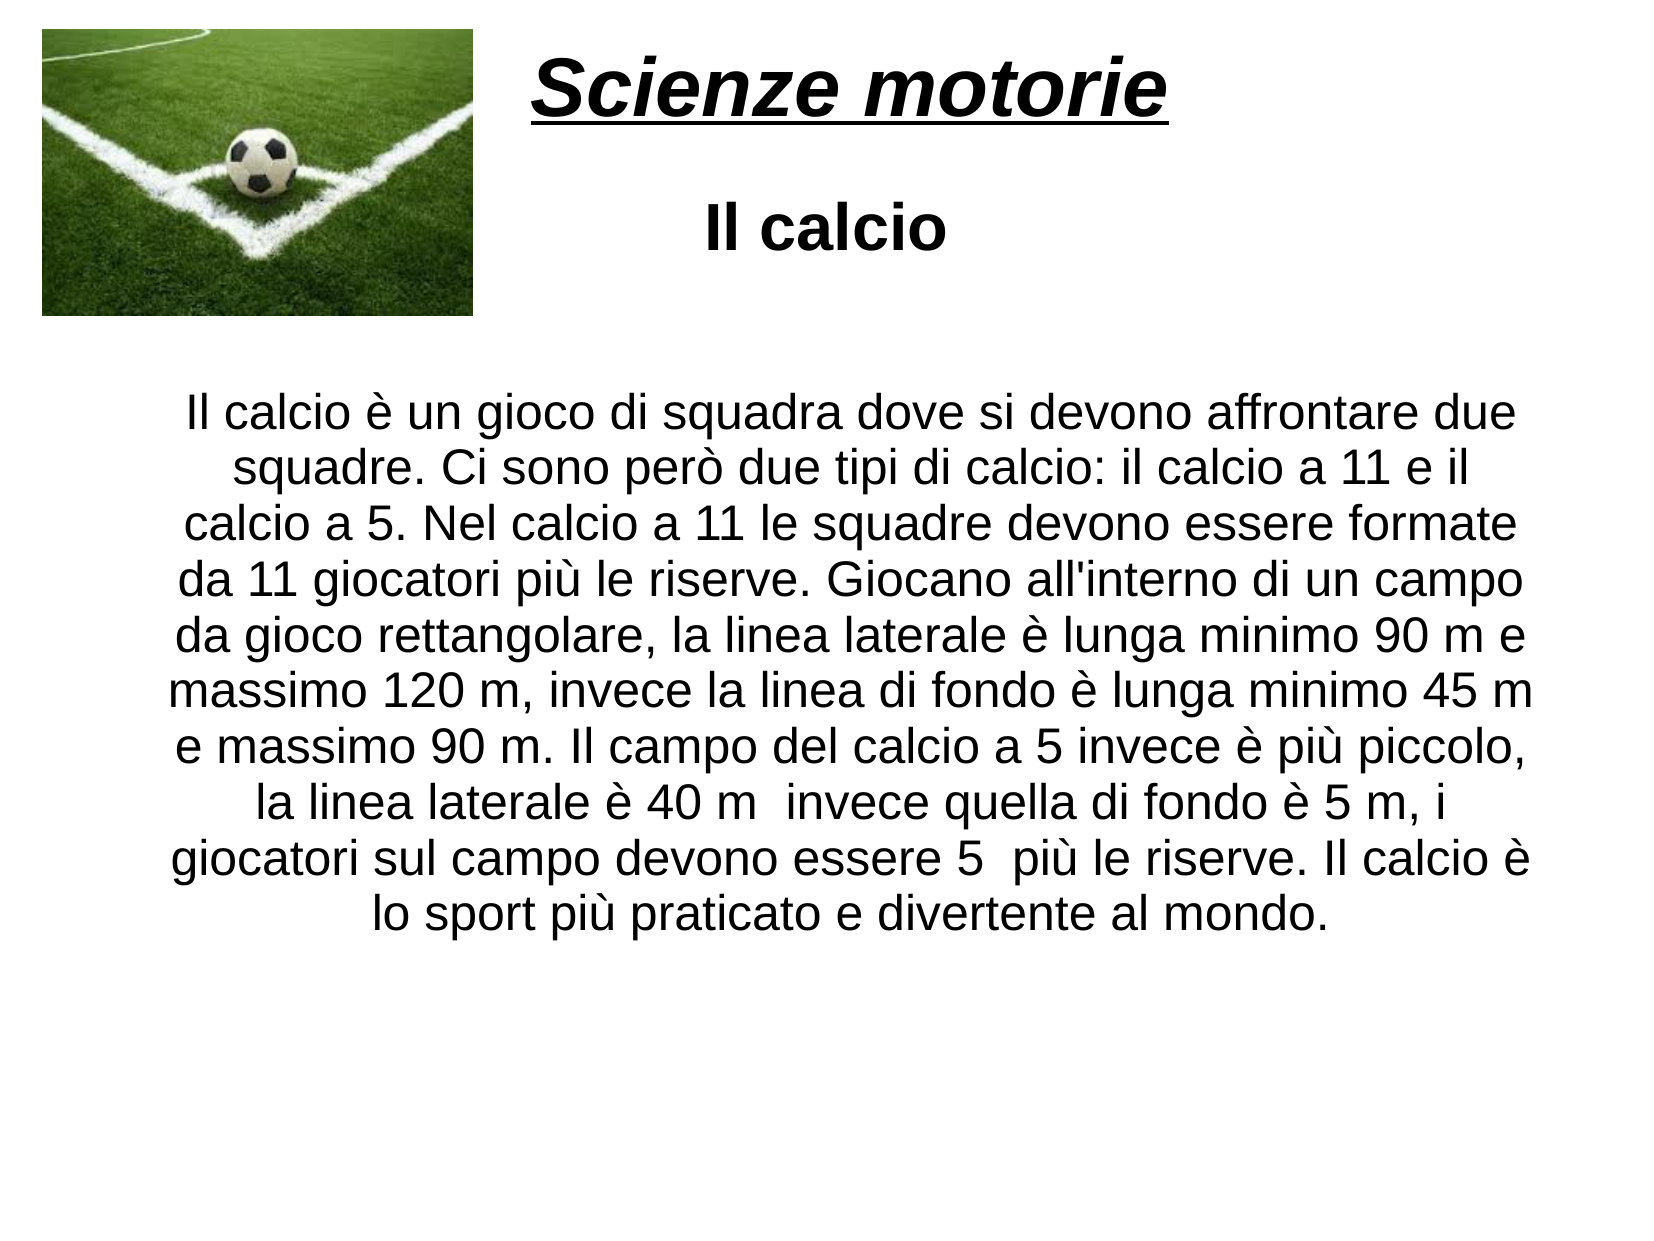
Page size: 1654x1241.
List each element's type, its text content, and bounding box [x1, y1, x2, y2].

picture [42, 29, 473, 316]
title Scienze motorie Il calcio [473, 40, 1571, 266]
list Il calcio è un gioco di squadra dove si devono affrontare due squadre. Ci sono però due tipi di calcio: il calcio a 11 e il calcio a 5. Nel calcio a 11 le squadre devono essere formate da 11 giocatori più le riserve. Giocano all'interno di un campo da gioco rettangolare, la linea laterale è lunga minimo 90 m e massimo 120 m, invece la linea di fondo è lunga minimo 45 m e massimo 90 m. Il campo del calcio a 5 invece è più piccolo, la linea laterale è 40 m invece quella di fondo è 5 m, i giocatori sul campo devono essere 5 più le riserve. Il calcio è lo sport più praticato e divertente al mondo. [96, 383, 1536, 1179]
